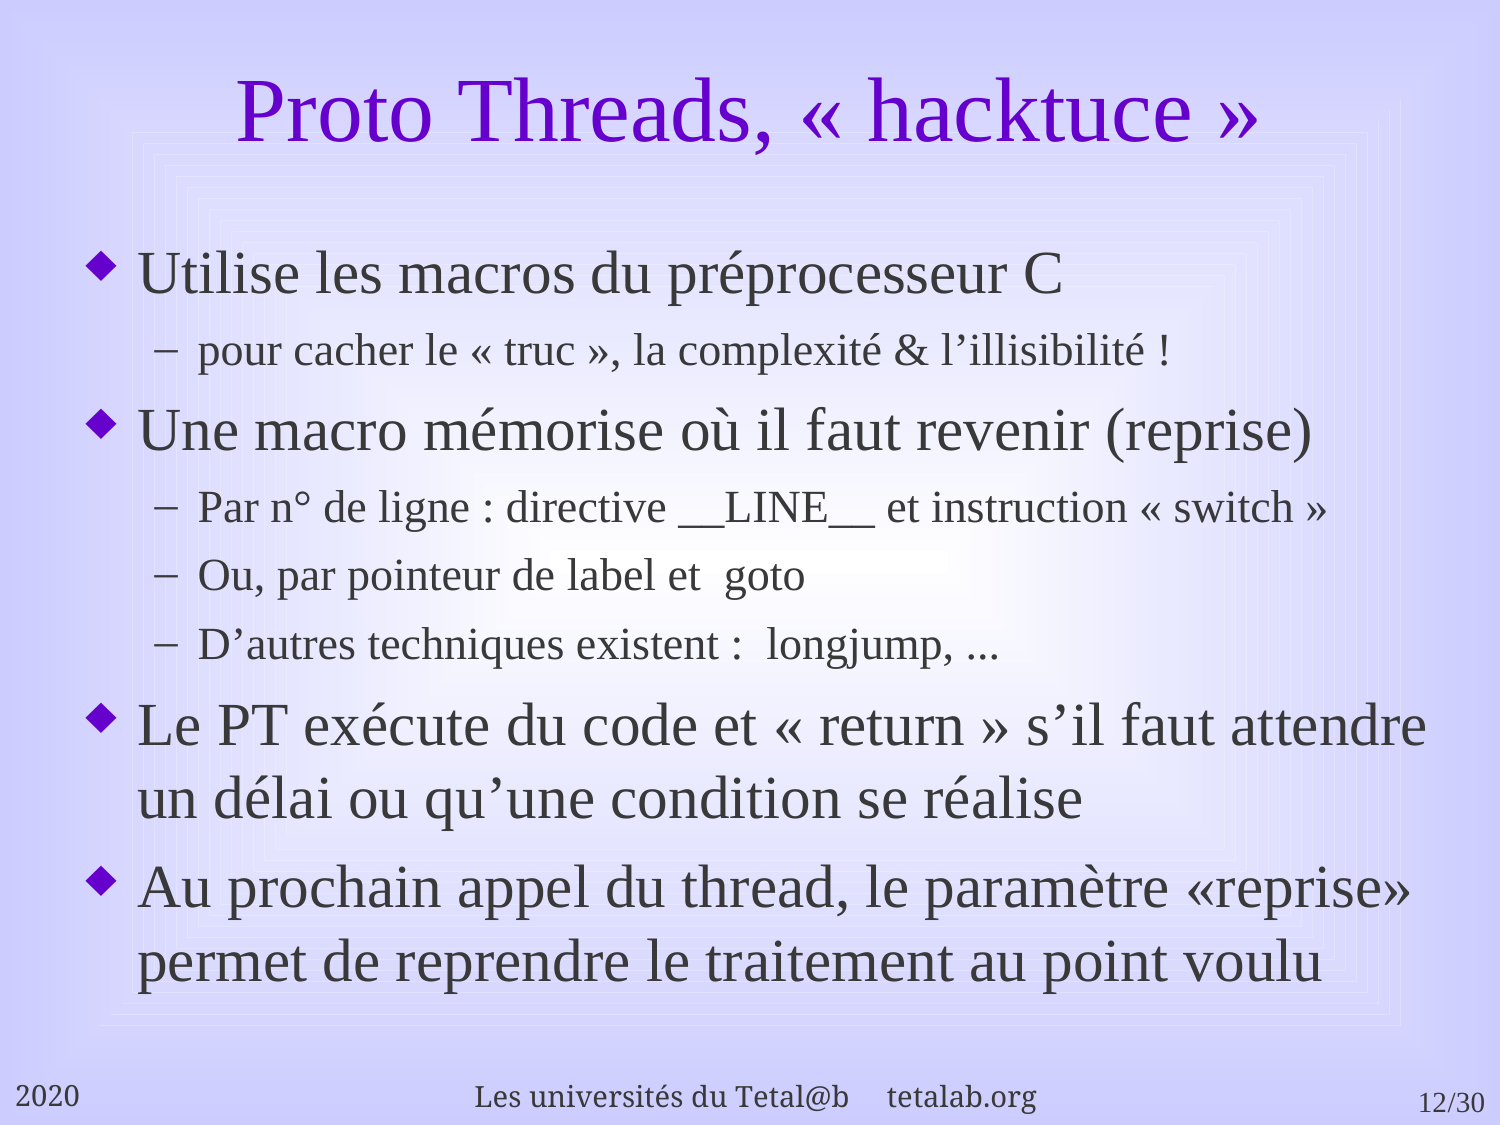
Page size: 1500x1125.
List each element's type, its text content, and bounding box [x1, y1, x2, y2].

list Utilise les macros du préprocesseur C pour cacher le « truc », la complexité & l’illisibilité ! Une macro mémorise où il faut revenir (reprise) Par n° de ligne : directive __LINE__ et instruction « switch » Ou, par pointeur de label et goto D’autres techniques existent : longjump, ... Le PT exécute du code et « return » s’il faut attendre un délai ou qu’une condition se réalise Au prochain appel du thread, le paramètre «reprise» permet de reprendre le traitement au point voulu [70, 224, 1453, 1016]
title Proto Threads, « hacktuce » [0, 5, 1500, 204]
